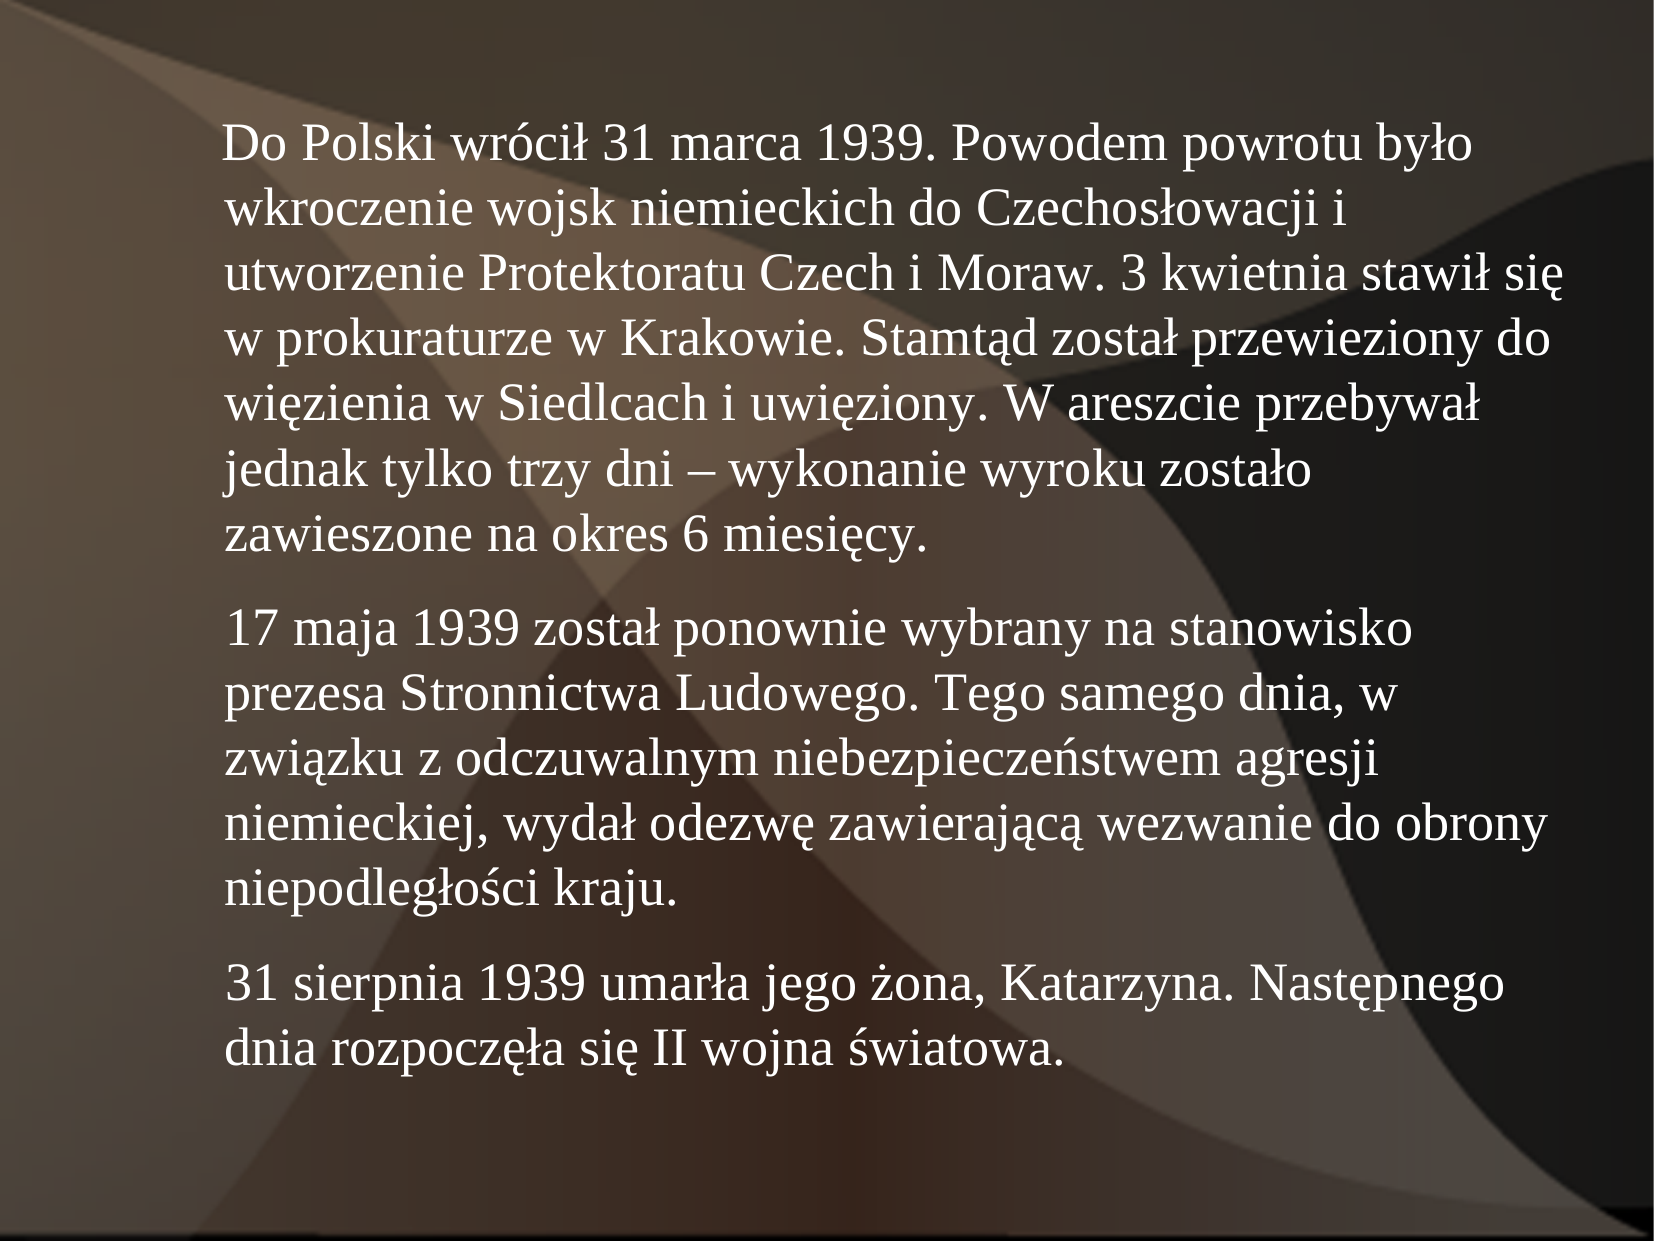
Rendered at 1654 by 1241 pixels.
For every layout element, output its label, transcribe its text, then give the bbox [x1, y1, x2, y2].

list Do Polski wrócił 31 marca 1939. Powodem powrotu było wkroczenie wojsk niemieckich do Czechosłowacji i utworzenie Protektoratu Czech i Moraw. 3 kwietnia stawił się w prokuraturze w Krakowie. Stamtąd został przewieziony do więzienia w Siedlcach i uwięziony. W areszcie przebywał jednak tylko trzy dni – wykonanie wyroku zostało zawieszone na okres 6 miesięcy. 17 maja 1939 został ponownie wybrany na stanowisko prezesa Stronnictwa Ludowego. Tego samego dnia, w związku z odczuwalnym niebezpieczeństwem agresji niemieckiej, wydał odezwę zawierającą wezwanie do obrony niepodległości kraju. 31 sierpnia 1939 umarła jego żona, Katarzyna. Następnego dnia rozpoczęła się II wojna światowa. [82, 106, 1571, 1158]
